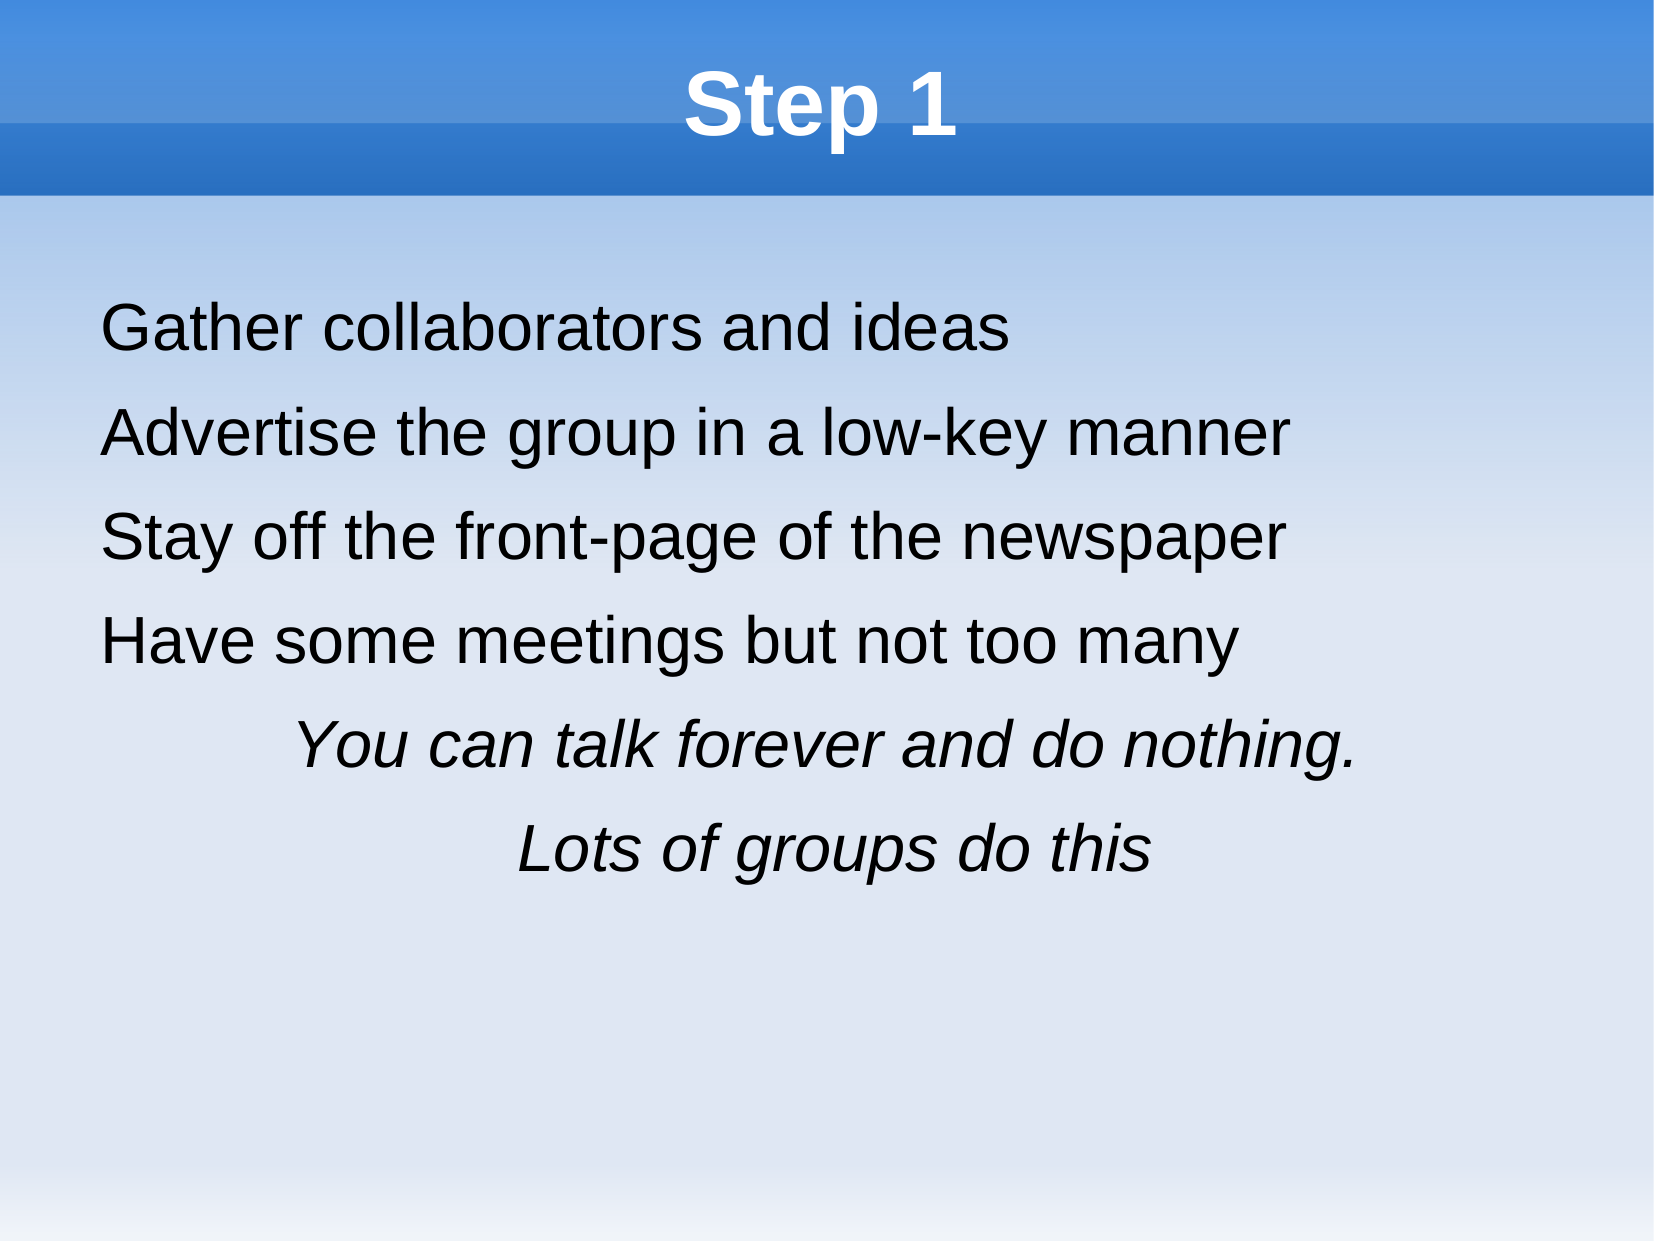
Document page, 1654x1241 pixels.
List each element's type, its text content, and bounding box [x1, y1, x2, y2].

picture [0, 0, 1654, 1241]
list Gather collaborators and ideas Advertise the group in a low-key manner Stay off the front-page of the newspaper Have some meetings but not too many You can talk forever and do nothing. Lots of groups do this [82, 290, 1571, 1094]
title Step 1 [76, 7, 1565, 200]
